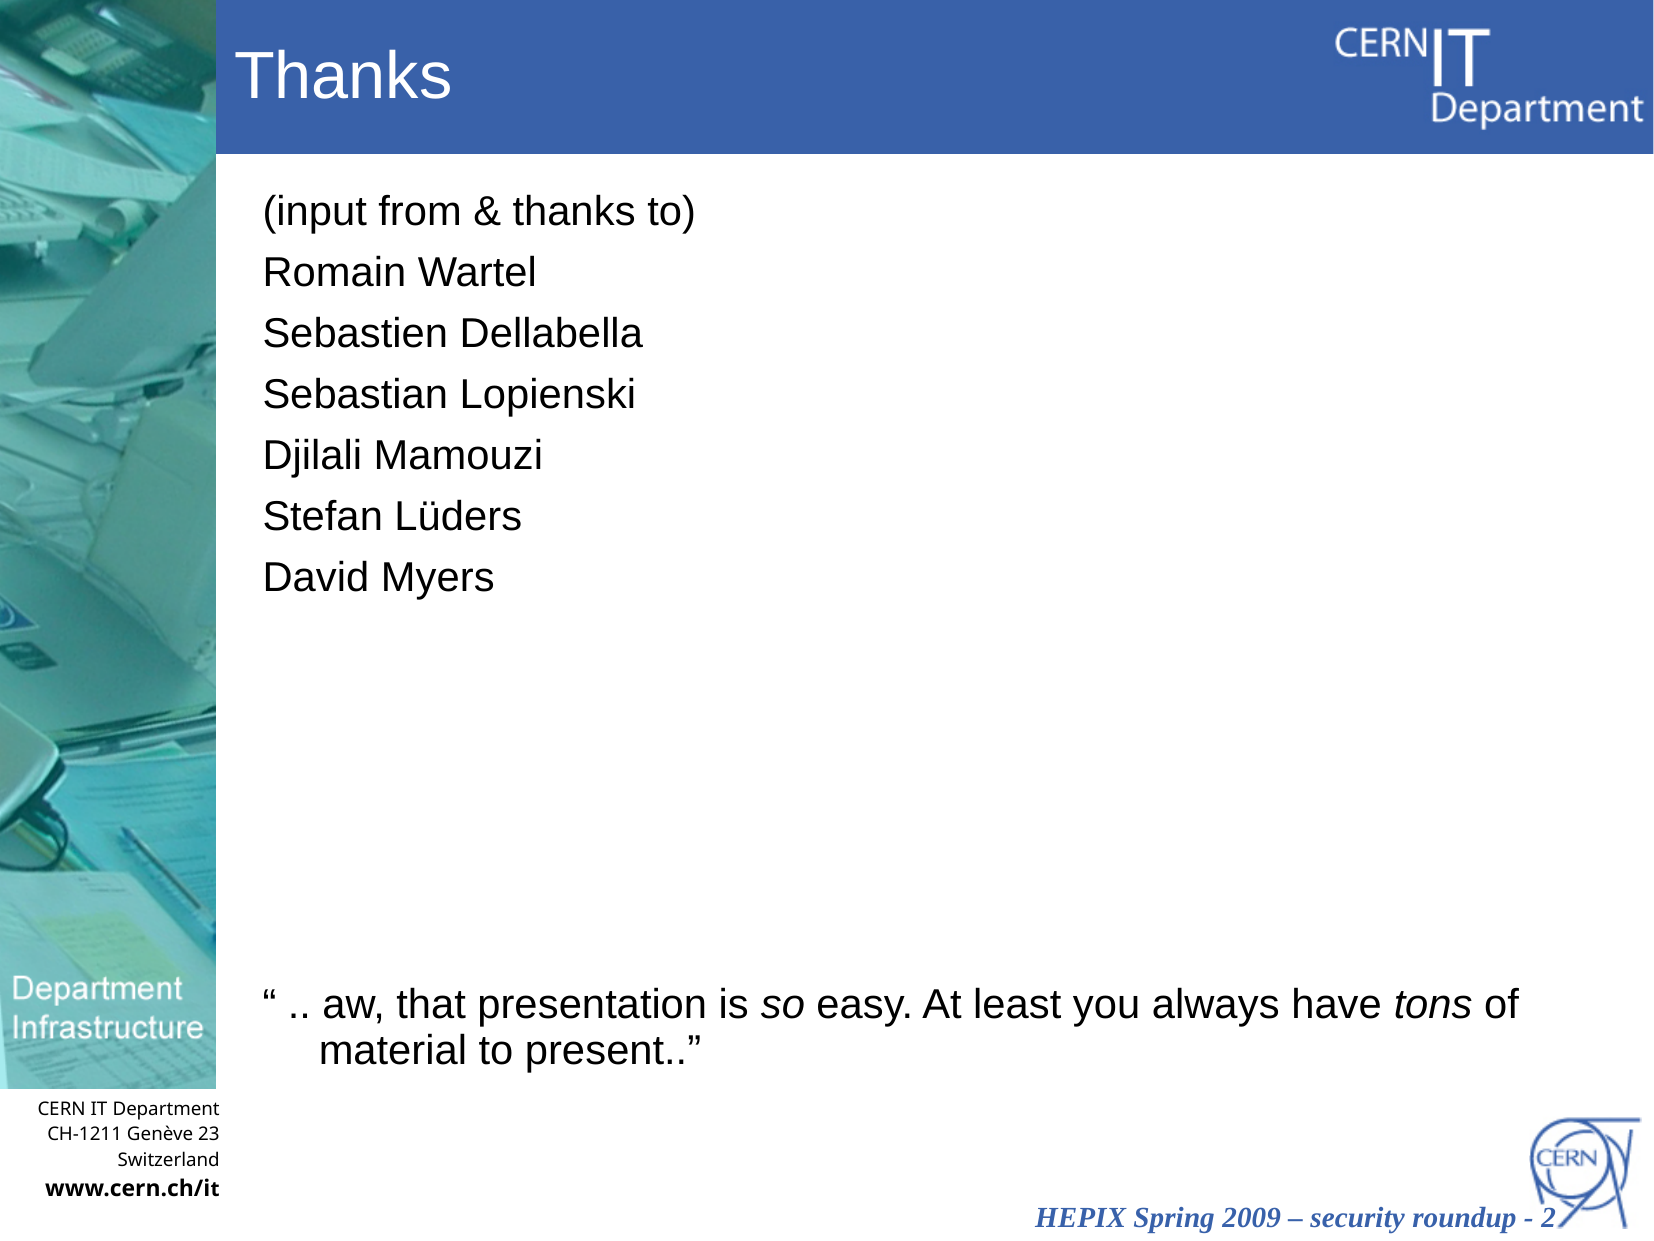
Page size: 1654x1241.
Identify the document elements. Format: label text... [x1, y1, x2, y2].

list (input from & thanks to) Romain Wartel Sebastien Dellabella Sebastian Lopienski Djilali Mamouzi Stefan Lüders David Myers “ .. aw, that presentation is so easy. At least you always have tons of material to present..” [262, 187, 1613, 1088]
picture [216, 0, 1654, 154]
picture [1529, 1116, 1642, 1229]
title Thanks [234, 0, 1241, 151]
